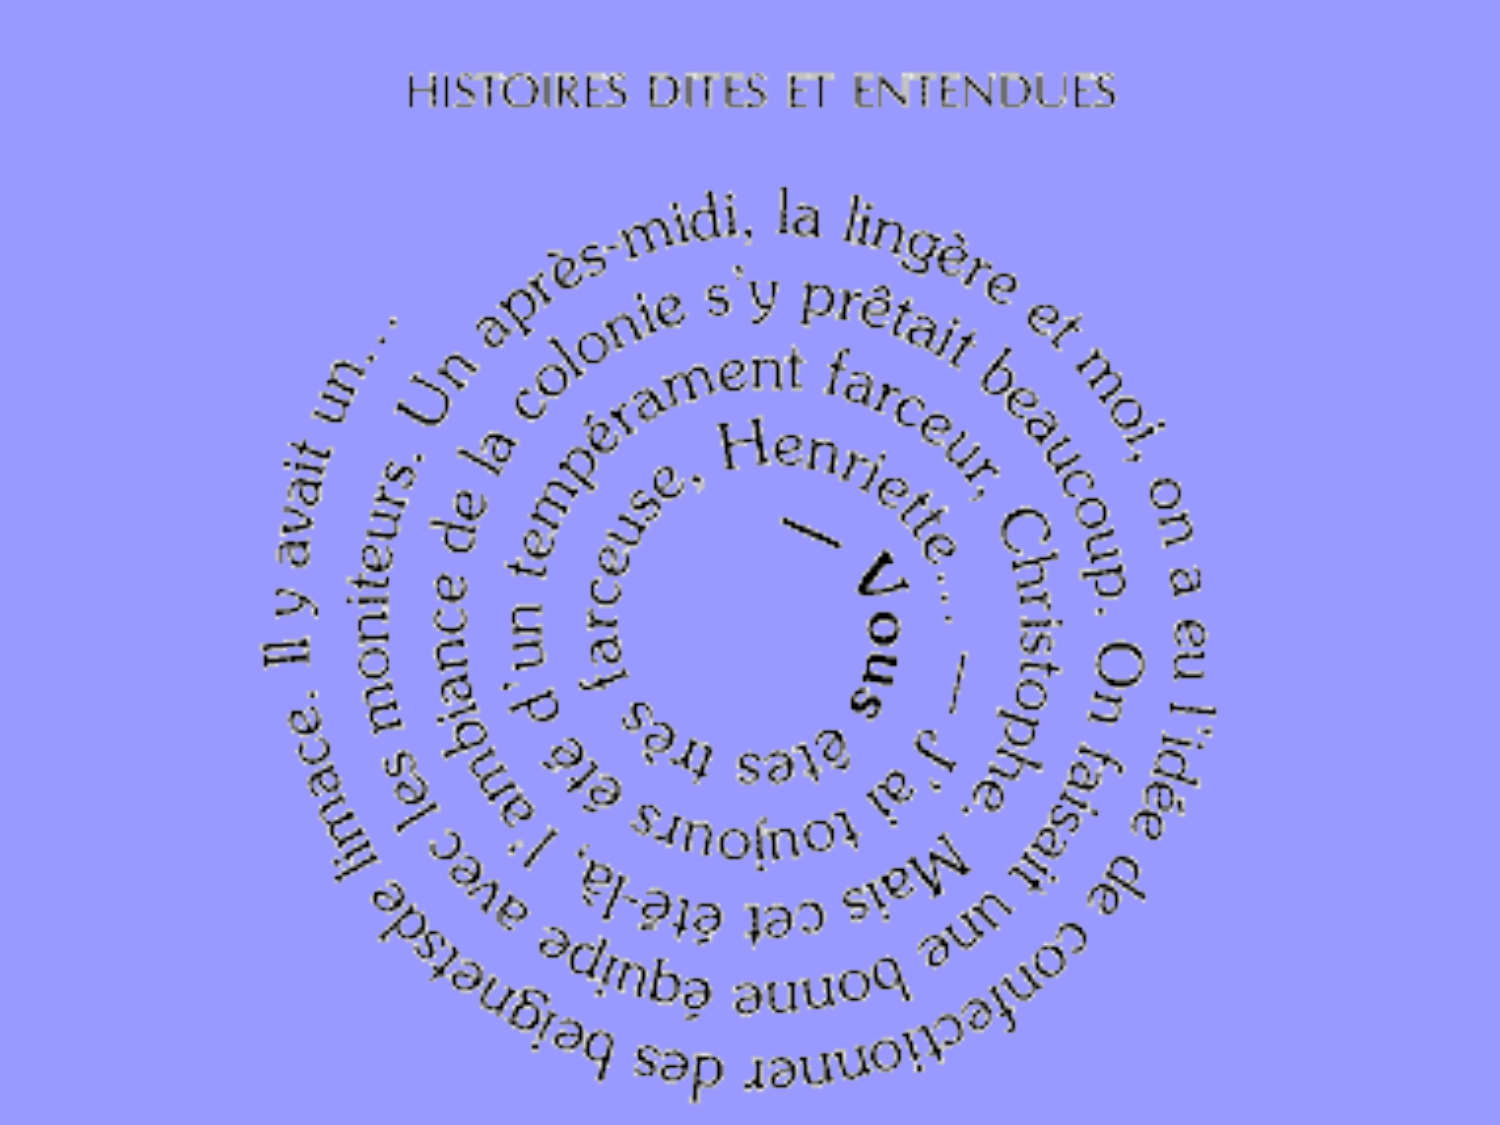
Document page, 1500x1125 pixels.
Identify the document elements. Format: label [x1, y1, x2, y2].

picture [253, 62, 1230, 1125]
